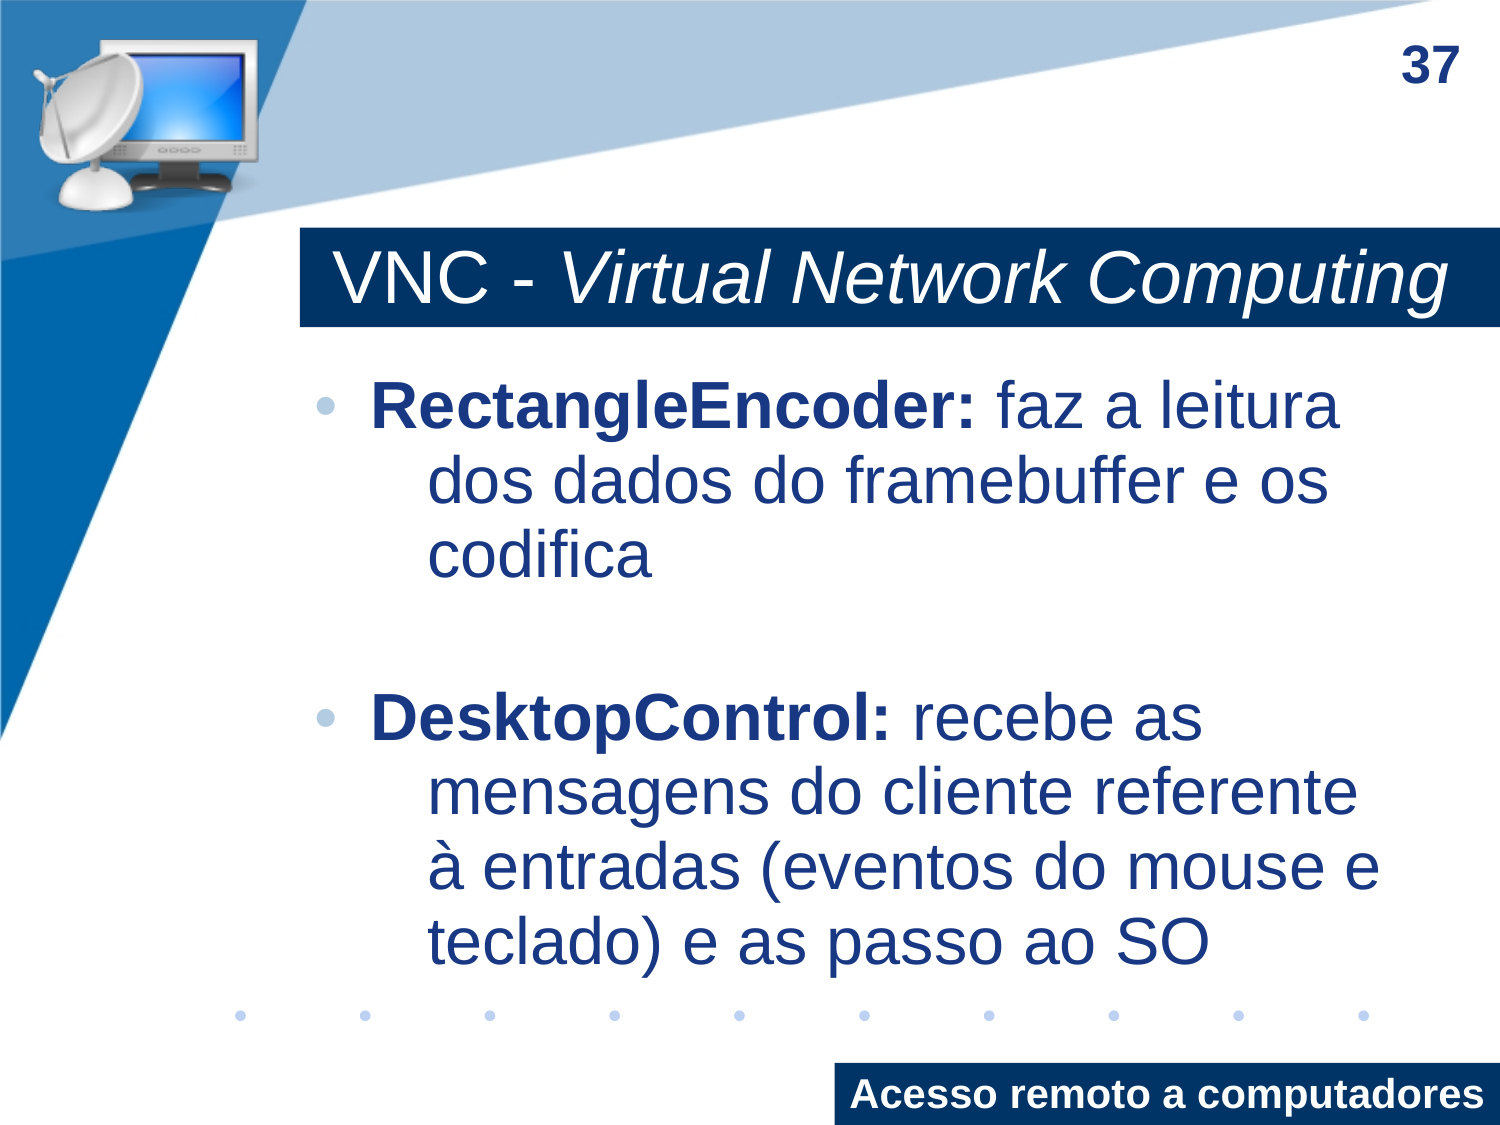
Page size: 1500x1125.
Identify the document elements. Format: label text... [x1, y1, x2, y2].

title VNC - Virtual Network Computing [299, 227, 1500, 328]
list RectangleEncoder: faz a leitura dos dados do framebuffer e os codifica DesktopControl: recebe as mensagens do cliente referente à entradas (eventos do mouse e teclado) e as passo ao SO [299, 360, 1418, 1010]
picture [0, 0, 1500, 842]
